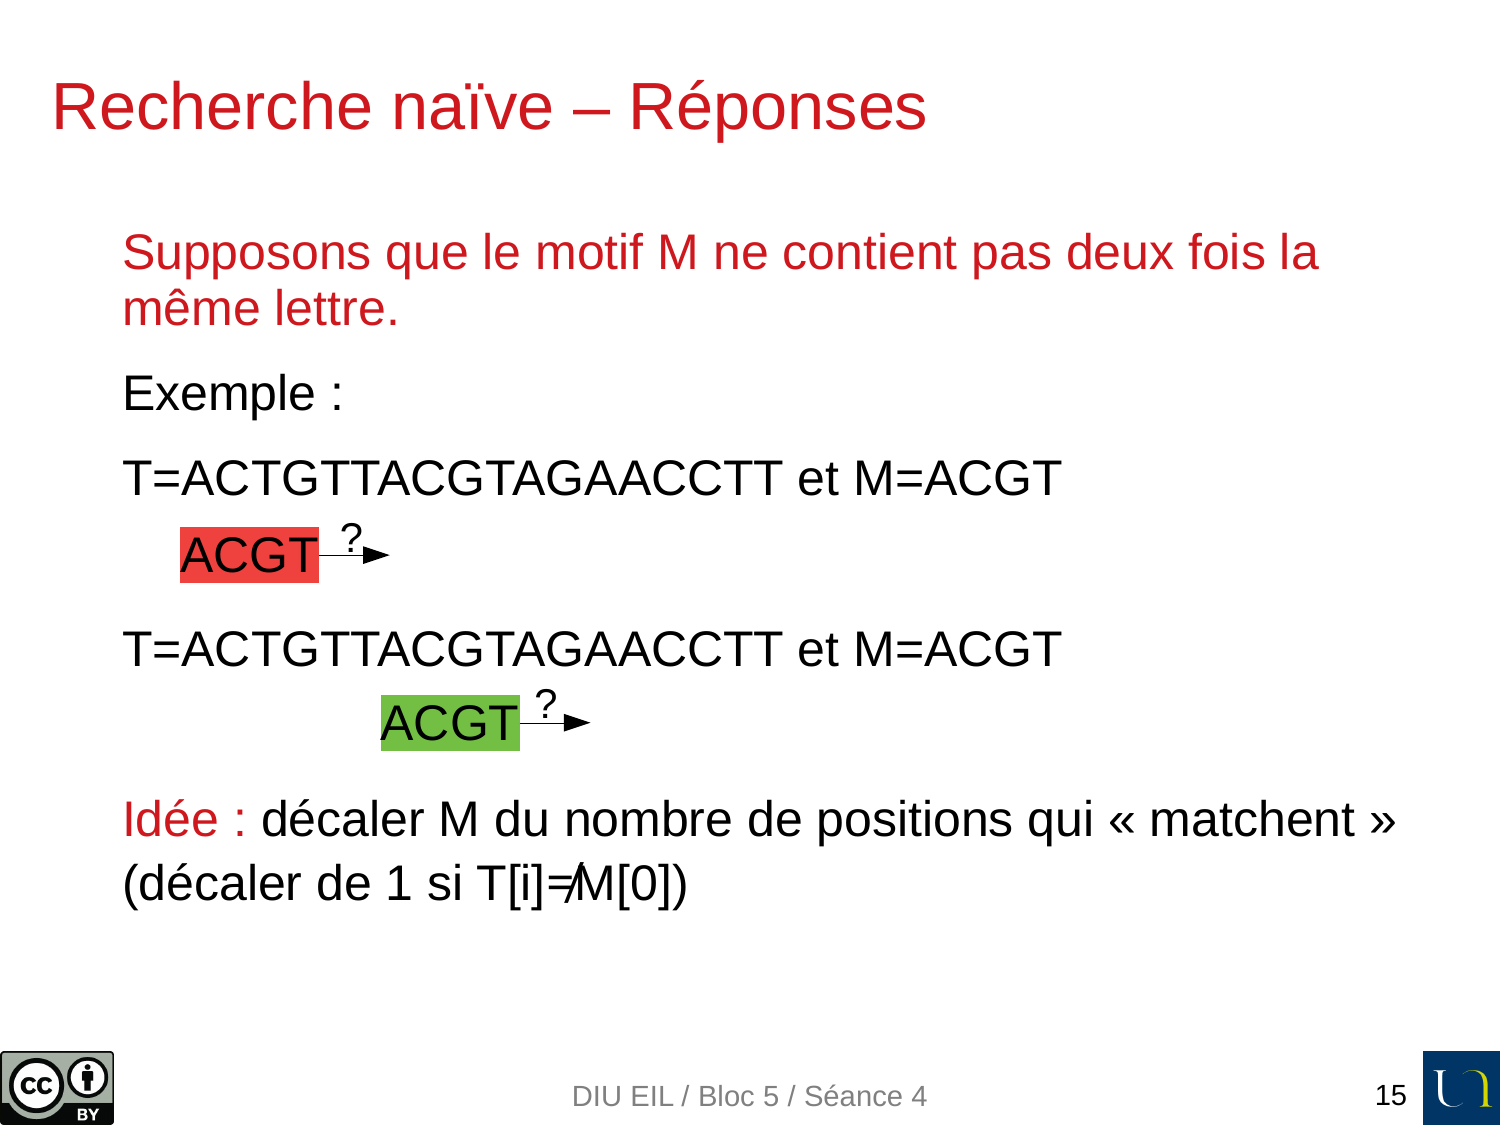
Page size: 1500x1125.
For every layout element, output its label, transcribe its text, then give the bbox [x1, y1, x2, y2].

text_box ACGT [366, 687, 535, 759]
picture [0, 1051, 114, 1125]
title Recherche naïve – Réponses [51, 44, 1449, 170]
text_box ACGT [165, 519, 334, 591]
list Supposons que le motif M ne contient pas deux fois la même lettre. Exemple : T=ACTGTTACGTAGAACCTT et M=ACGT T=ACTGTTACGTAGAACCTT et M=ACGT Idée : décaler M du nombre de positions qui « matchent » (décaler de 1 si T[i]≠M[0]) [51, 224, 1449, 1052]
text_box ? [325, 507, 378, 570]
text_box ? [519, 673, 573, 735]
picture [1417, 1051, 1500, 1125]
